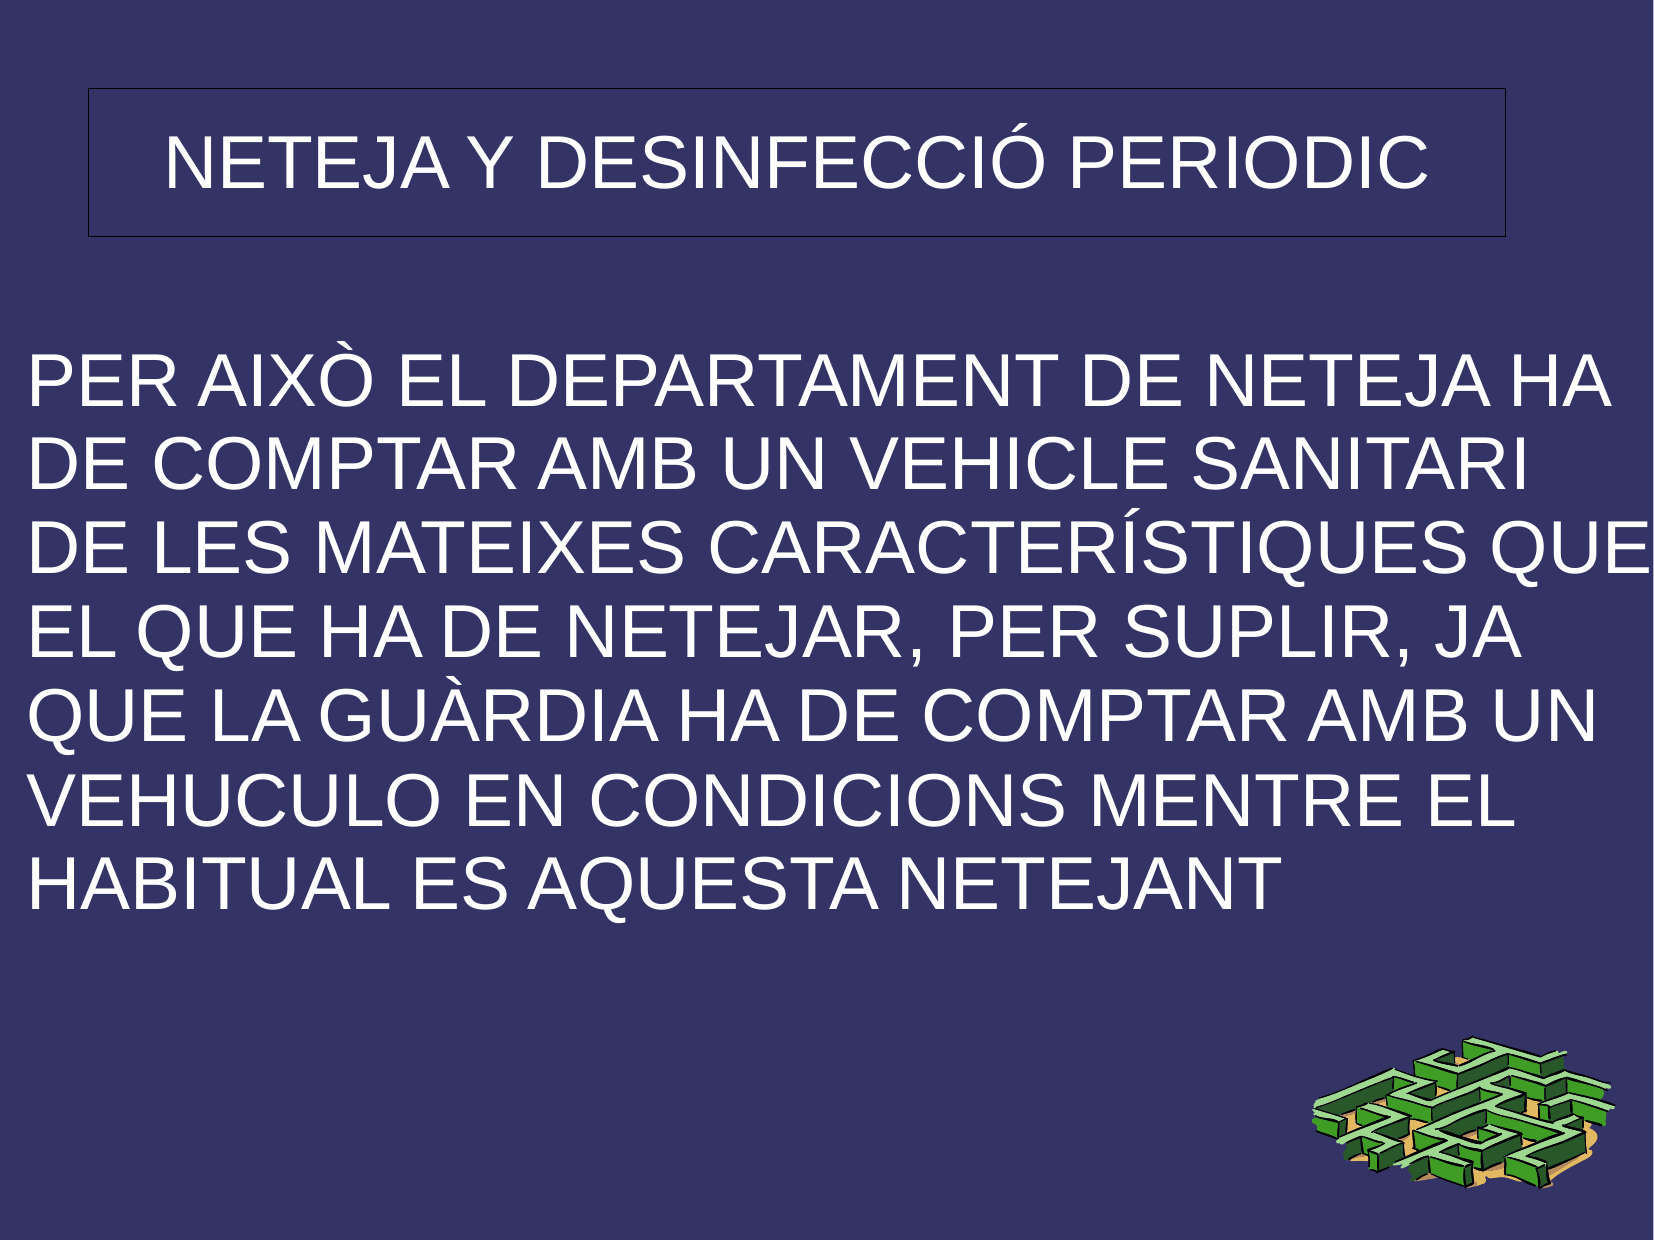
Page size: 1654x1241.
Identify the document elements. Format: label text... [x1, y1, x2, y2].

text_box PER AIXÒ EL DEPARTAMENT DE NETEJA HA DE COMPTAR AMB UN VEHICLE SANITARI DE LES MATEIXES CARACTERÍSTIQUES QUE EL QUE HA DE NETEJAR, PER SUPLIR, JA QUE LA GUÀRDIA HA DE COMPTAR AMB UN VEHUCULO EN CONDICIONS MENTRE EL HABITUAL ES AQUESTA NETEJANT [11, 330, 1654, 934]
text_box NETEJA Y DESINFECCIÓ PERIODIC [88, 88, 1506, 237]
